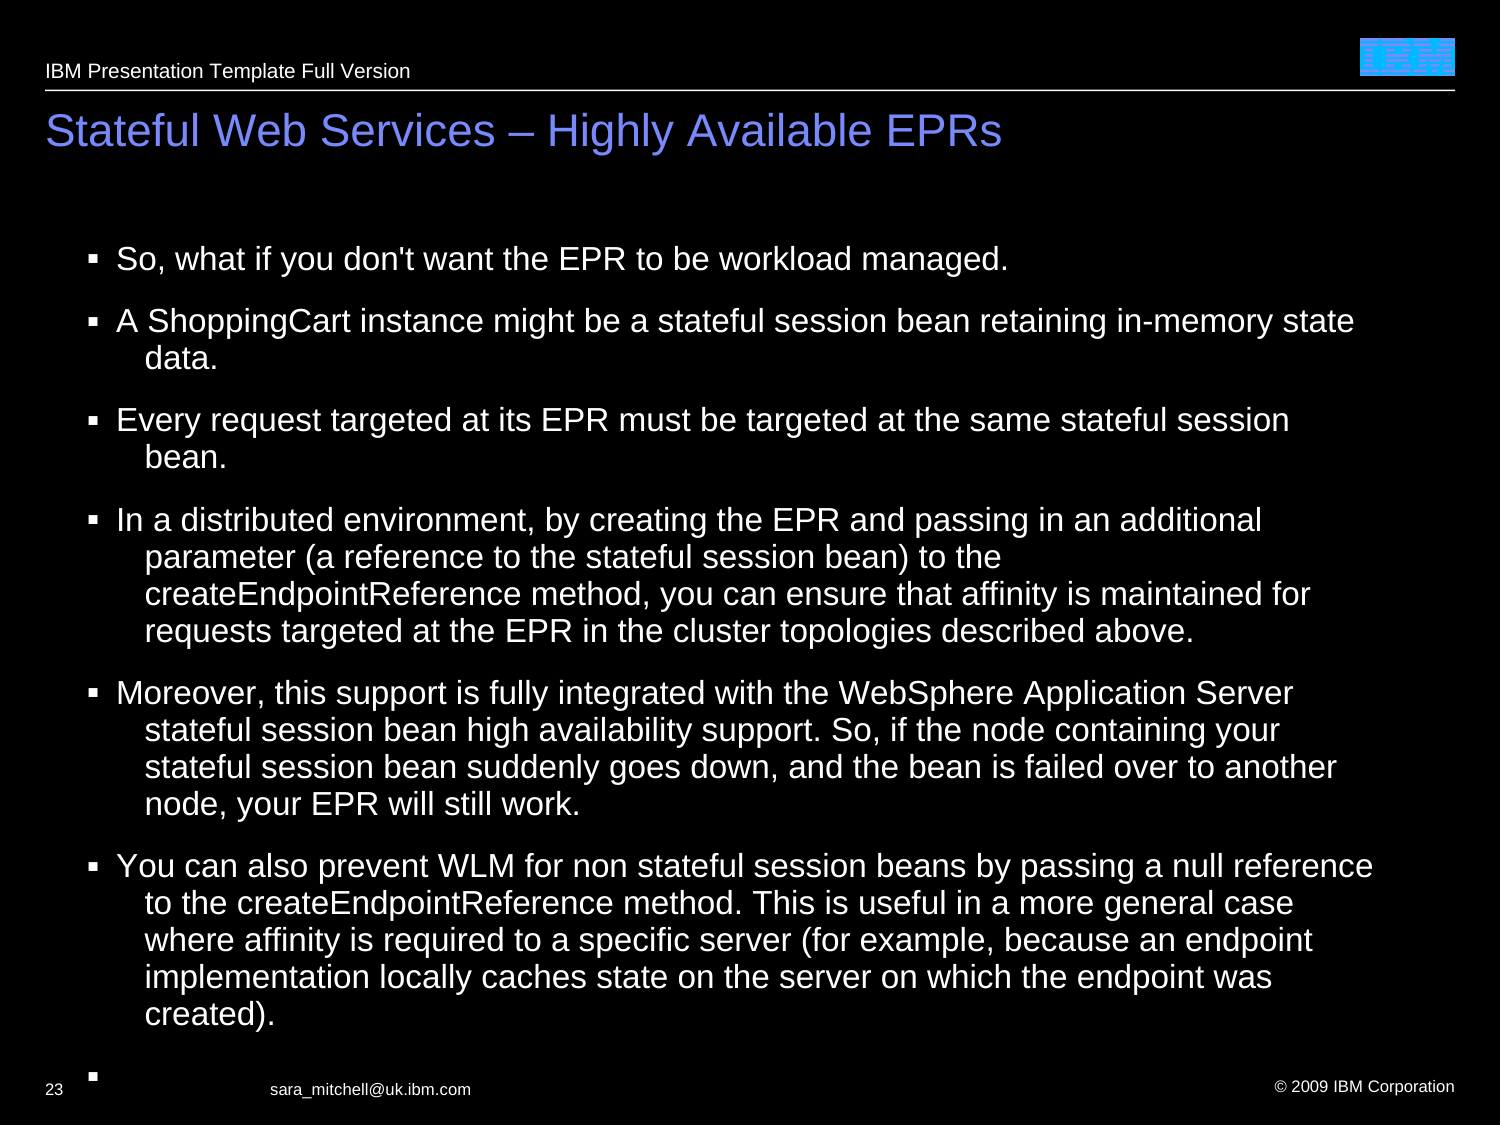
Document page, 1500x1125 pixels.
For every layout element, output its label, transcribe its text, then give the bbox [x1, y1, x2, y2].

title Stateful Web Services – Highly Available EPRs [30, 97, 1456, 218]
text_box IBM Presentation Template Full Version [30, 37, 1306, 83]
list So, what if you don't want the EPR to be workload managed. A ShoppingCart instance might be a stateful session bean retaining in-memory state data. Every request targeted at its EPR must be targeted at the same stateful session bean. In a distributed environment, by creating the EPR and passing in an additional parameter (a reference to the stateful session bean) to the createEndpointReference method, you can ensure that affinity is maintained for requests targeted at the EPR in the cluster topologies described above. Moreover, this support is fully integrated with the WebSphere Application Server stateful session bean high availability support. So, if the node containing your stateful session bean suddenly goes down, and the bean is failed over to another node, your EPR will still work. You can also prevent WLM for non stateful session beans by passing a null reference to the createEndpointReference method. This is useful in a more general case where affinity is required to a specific server (for example, because an endpoint implementation locally caches state on the server on which the endpoint was created). [72, 232, 1393, 1037]
